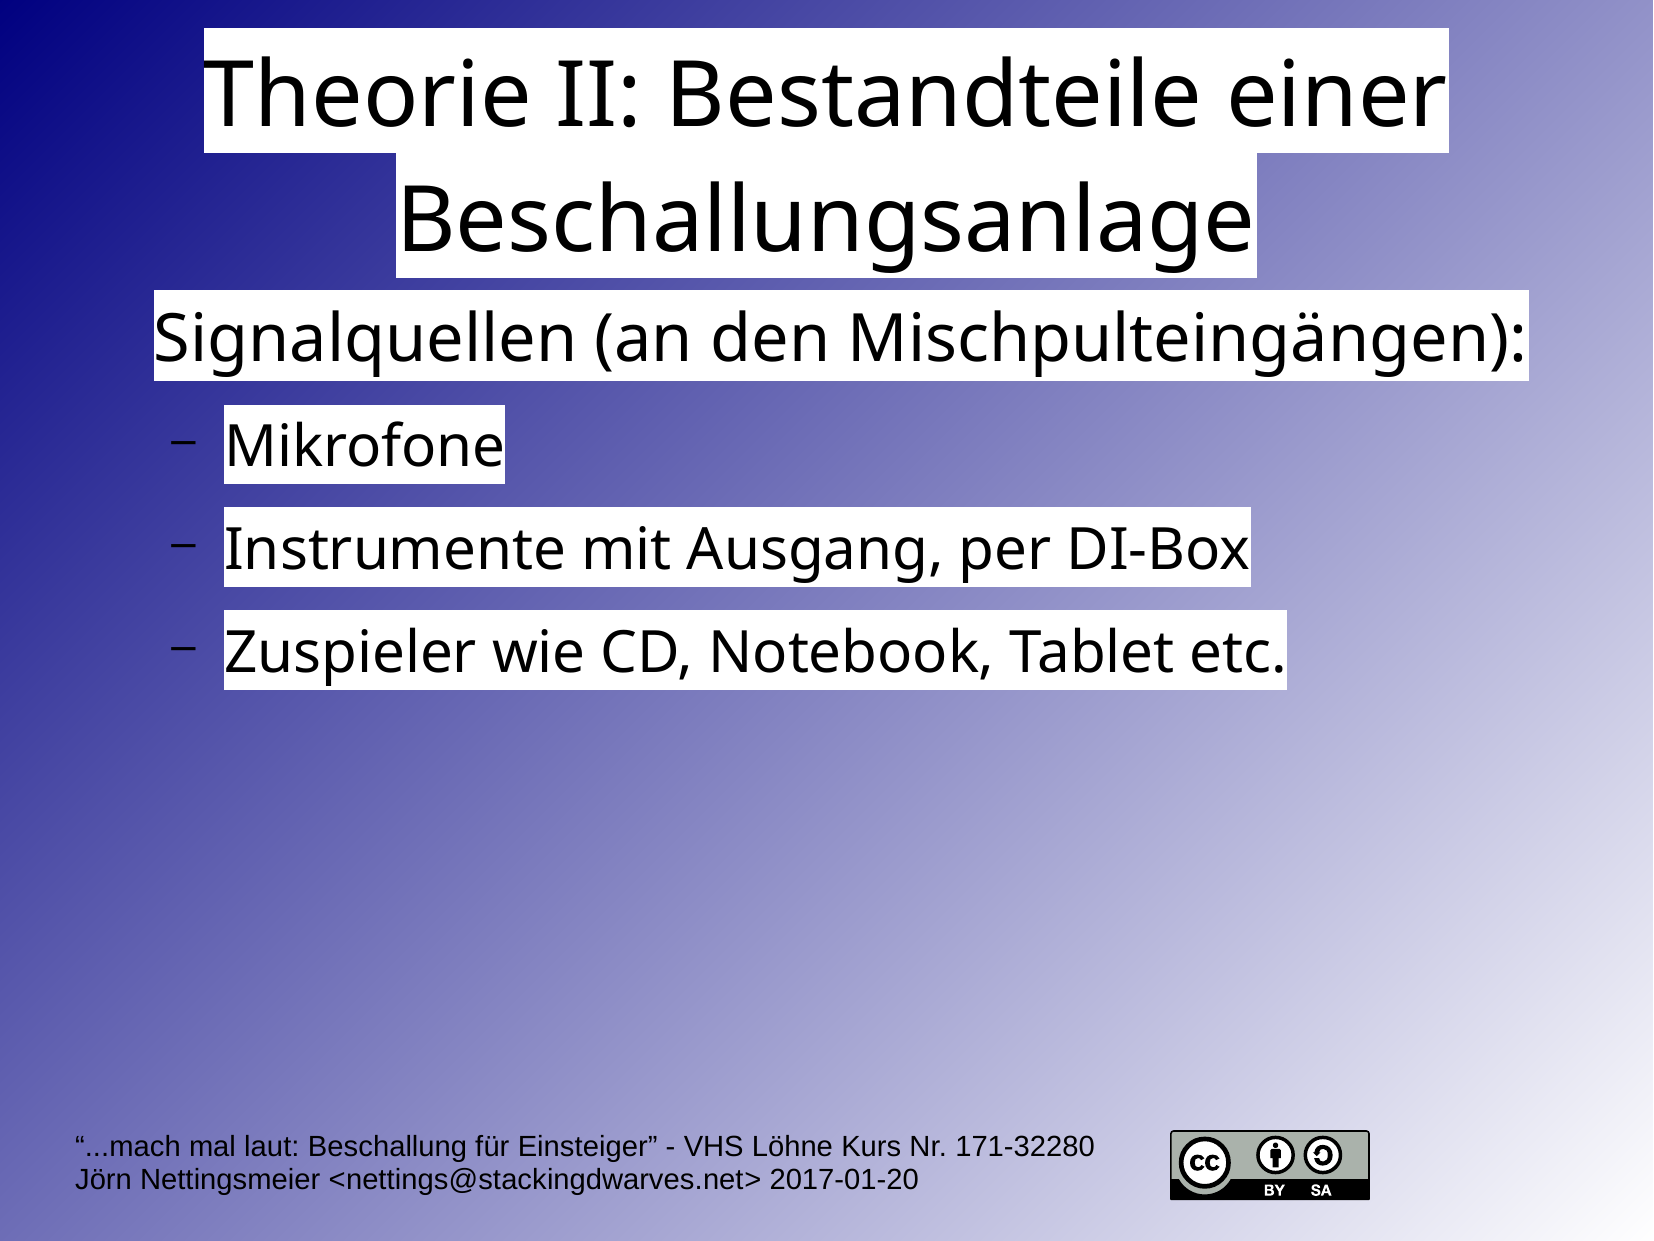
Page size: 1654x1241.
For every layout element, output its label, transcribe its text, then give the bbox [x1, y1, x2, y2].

list Signalquellen (an den Mischpulteingängen): Mikrofone Instrumente mit Ausgang, per DI-Box Zuspieler wie CD, Notebook, Tablet etc. [82, 290, 1571, 1010]
title Theorie II: Bestandteile einer Beschallungsanlage [82, 27, 1571, 279]
